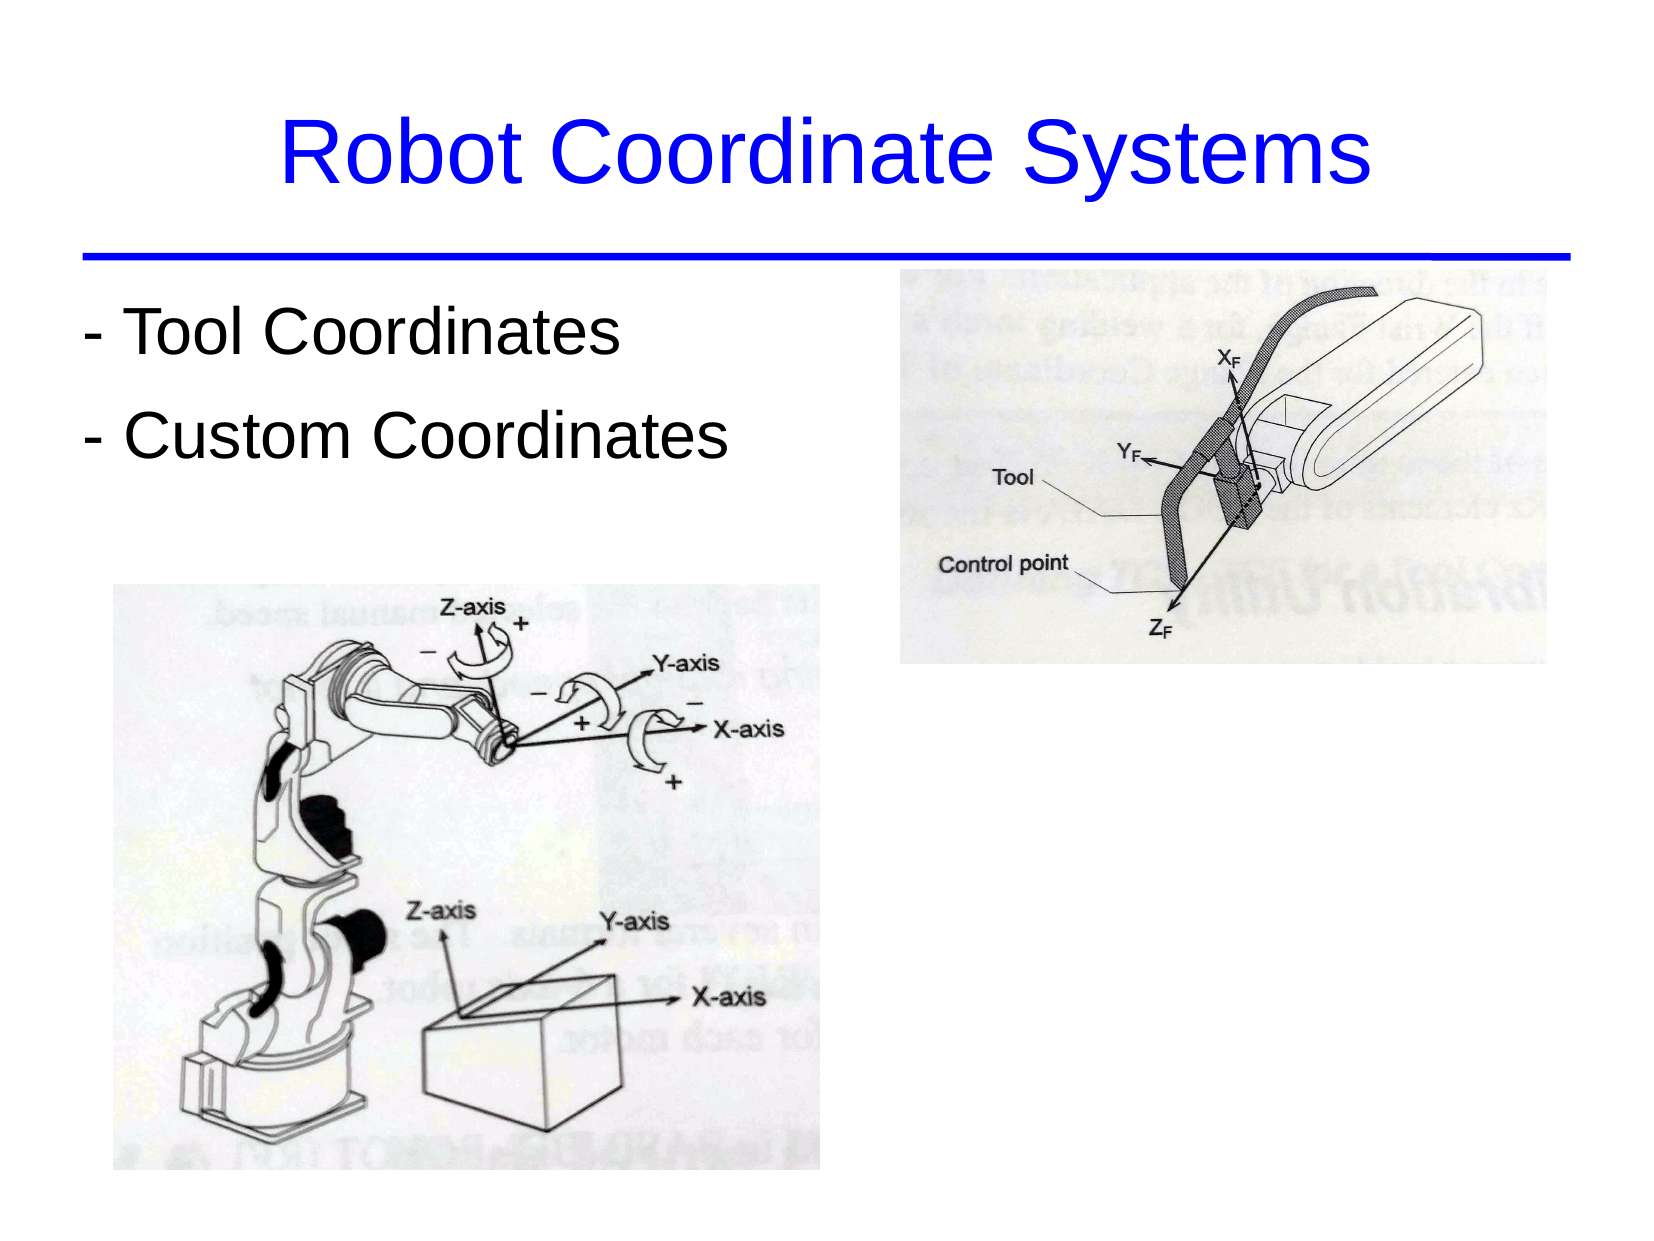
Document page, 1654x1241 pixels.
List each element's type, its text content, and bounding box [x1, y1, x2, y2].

picture [900, 269, 1547, 664]
picture [113, 584, 820, 1171]
list - Tool Coordinates - Custom Coordinates [82, 290, 1571, 1010]
title Robot Coordinate Systems [82, 49, 1571, 257]
